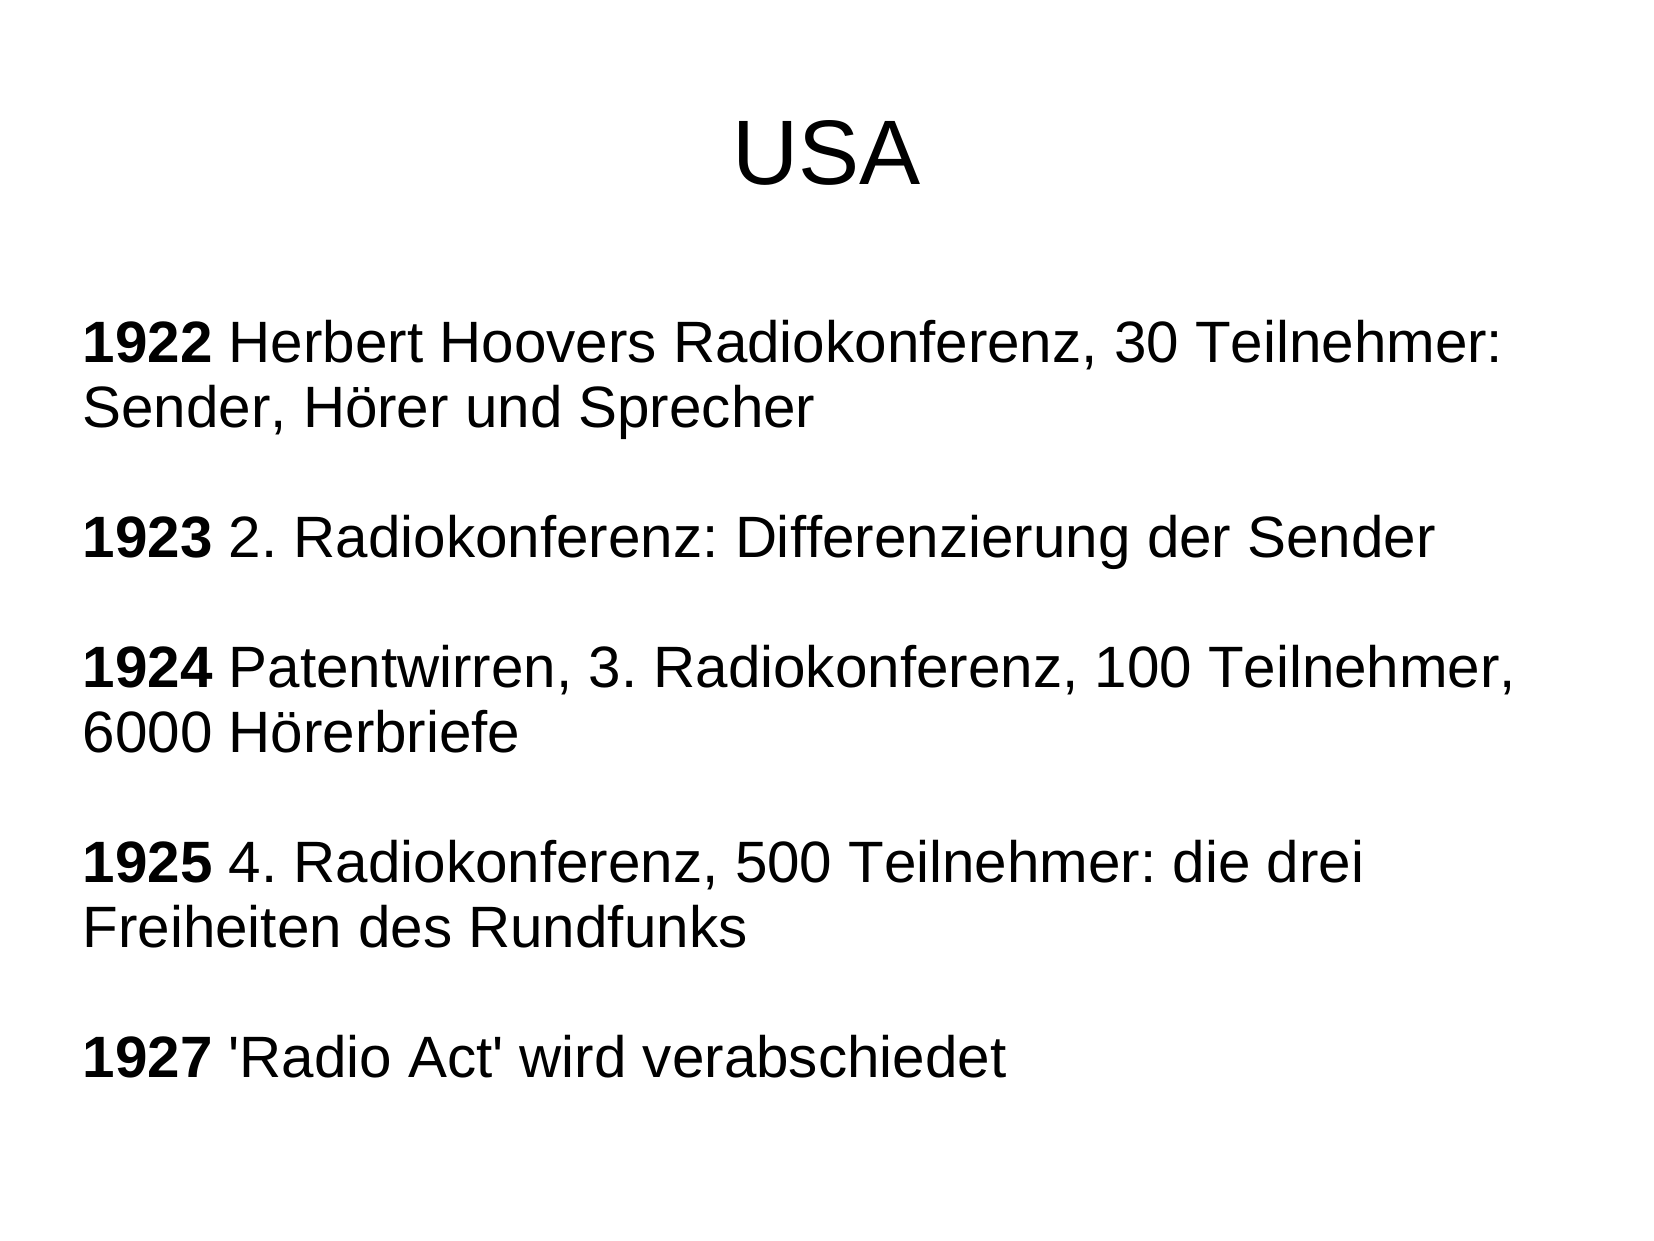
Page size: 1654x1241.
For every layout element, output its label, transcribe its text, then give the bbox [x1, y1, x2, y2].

title USA [82, 49, 1571, 257]
subtitle 1922 Herbert Hoovers Radiokonferenz, 30 Teilnehmer: Sender, Hörer und Sprecher 1923 2. Radiokonferenz: Differenzierung der Sender 1924 Patentwirren, 3. Radiokonferenz, 100 Teilnehmer, 6000 Hörerbriefe 1925 4. Radiokonferenz, 500 Teilnehmer: die drei Freiheiten des Rundfunks 1927 'Radio Act' wird verabschiedet [82, 290, 1571, 1109]
